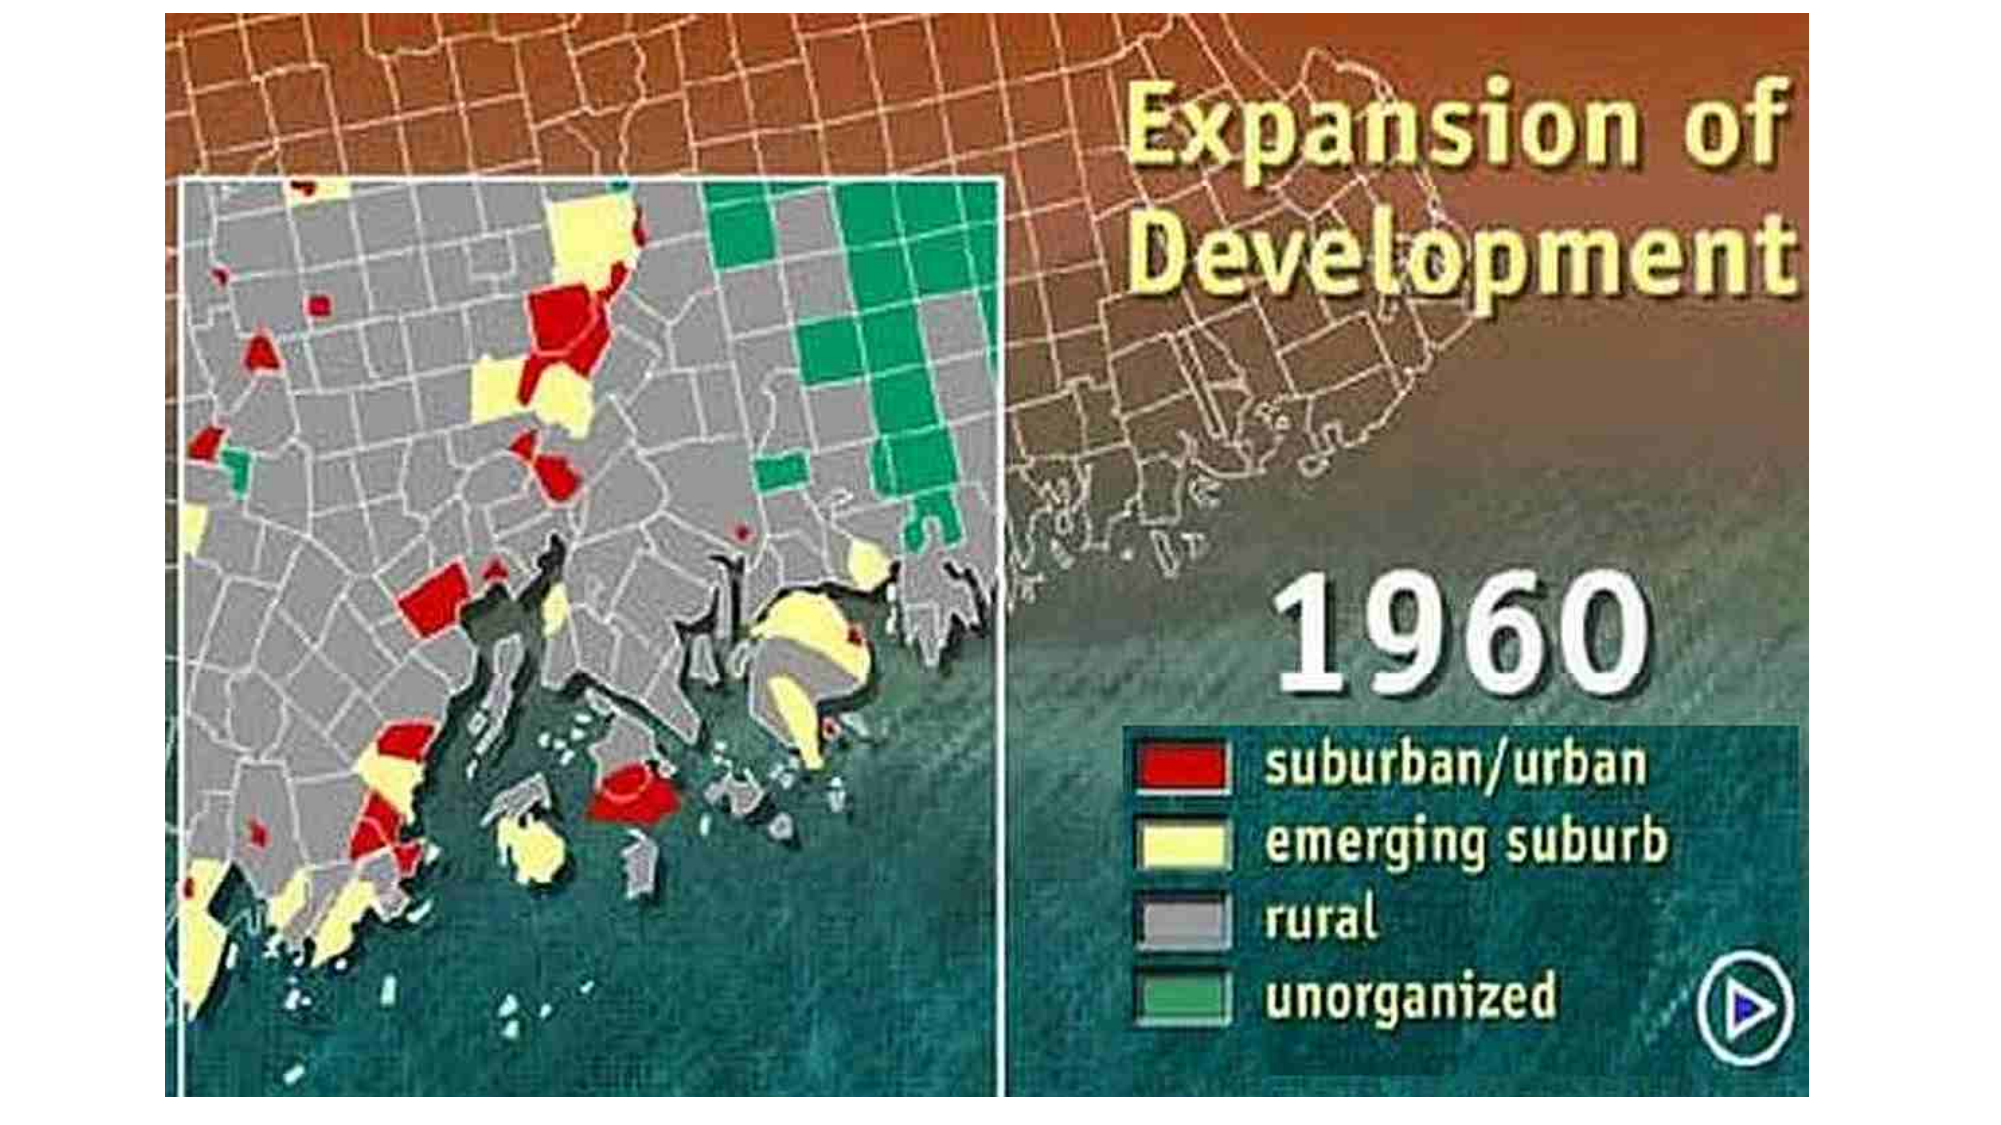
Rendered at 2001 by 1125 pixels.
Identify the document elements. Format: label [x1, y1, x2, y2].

picture [165, 13, 1809, 1097]
